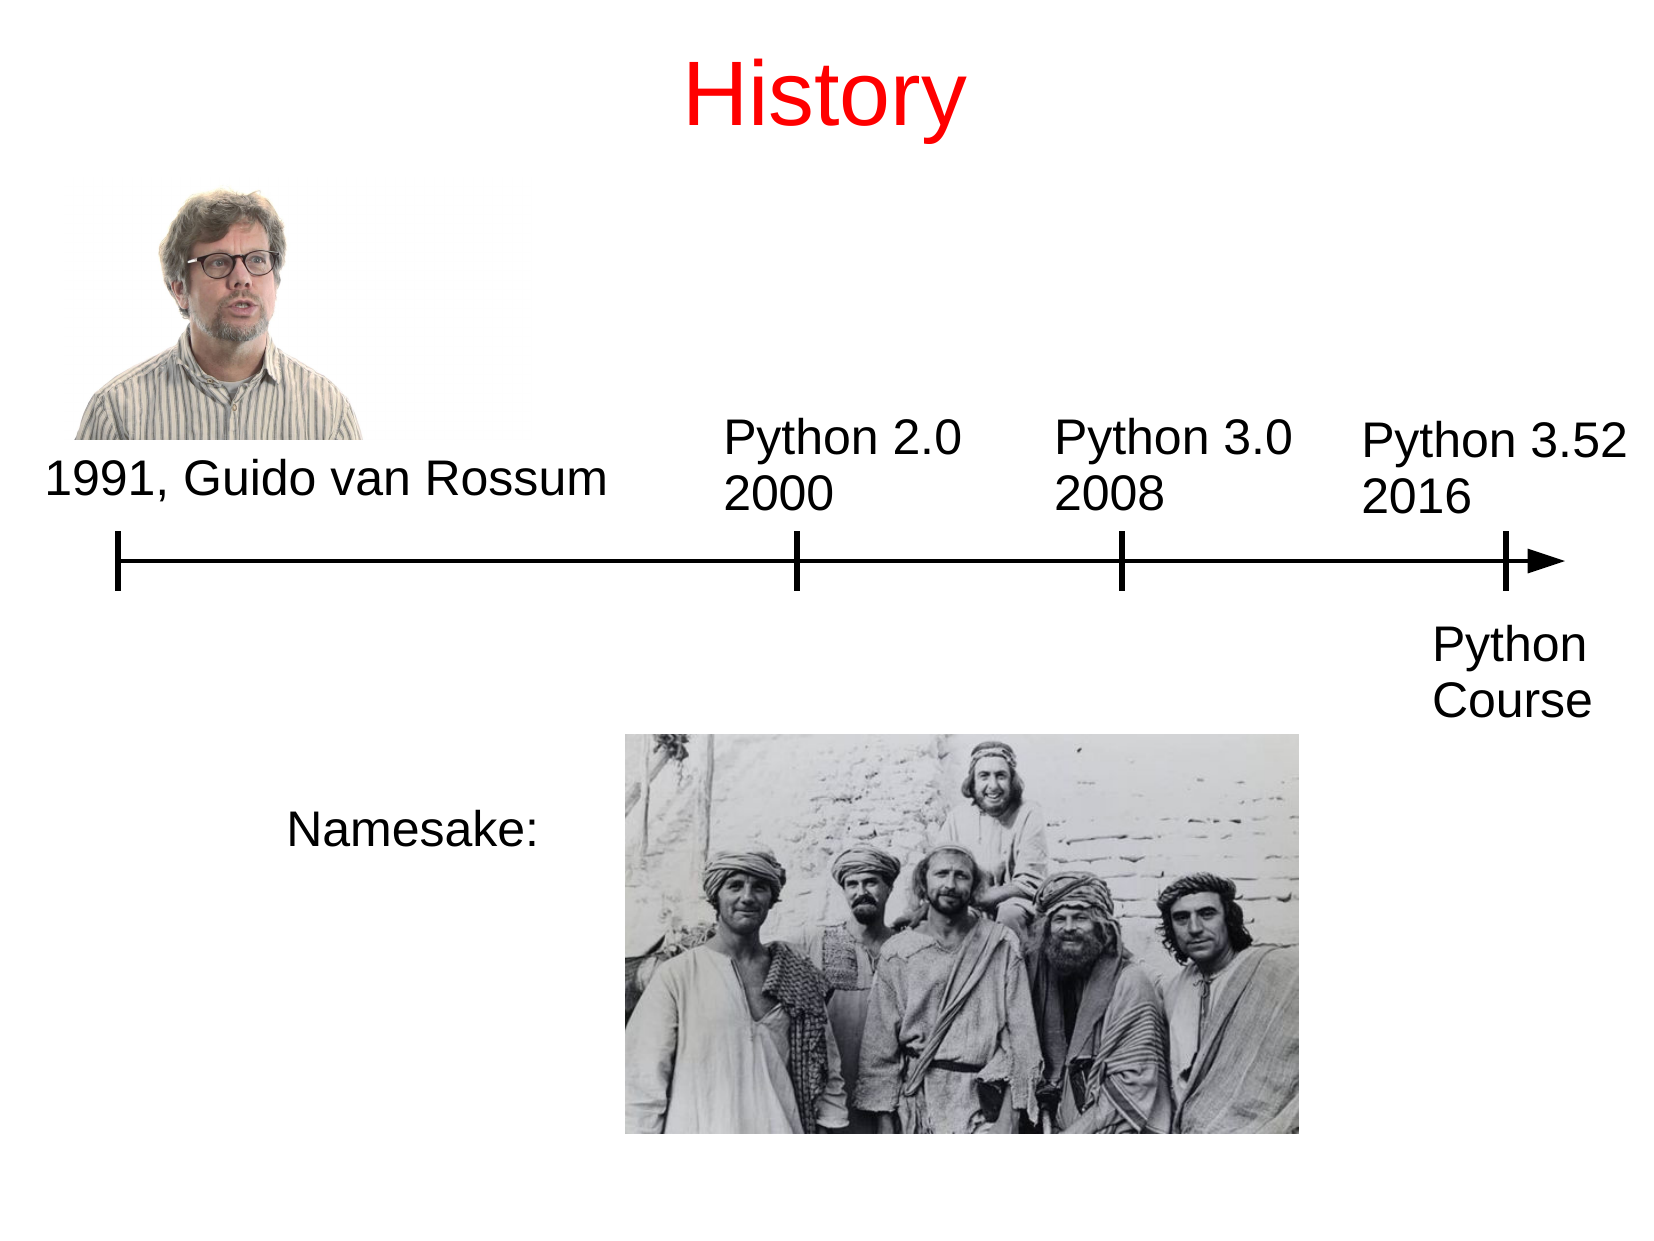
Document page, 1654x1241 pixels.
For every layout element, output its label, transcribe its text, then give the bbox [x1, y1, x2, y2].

text_box 1991, Guido van Rossum [29, 442, 709, 570]
picture [64, 177, 532, 440]
picture [625, 734, 1299, 1134]
text_box History [37, 37, 1613, 151]
text_box Python 3.0 2008 [1039, 401, 1335, 528]
text_box Namesake: [271, 793, 656, 921]
text_box Python Course [1417, 609, 1654, 736]
text_box Python 3.52 2016 [1346, 405, 1654, 532]
text_box Python 2.0 2000 [708, 401, 1004, 528]
